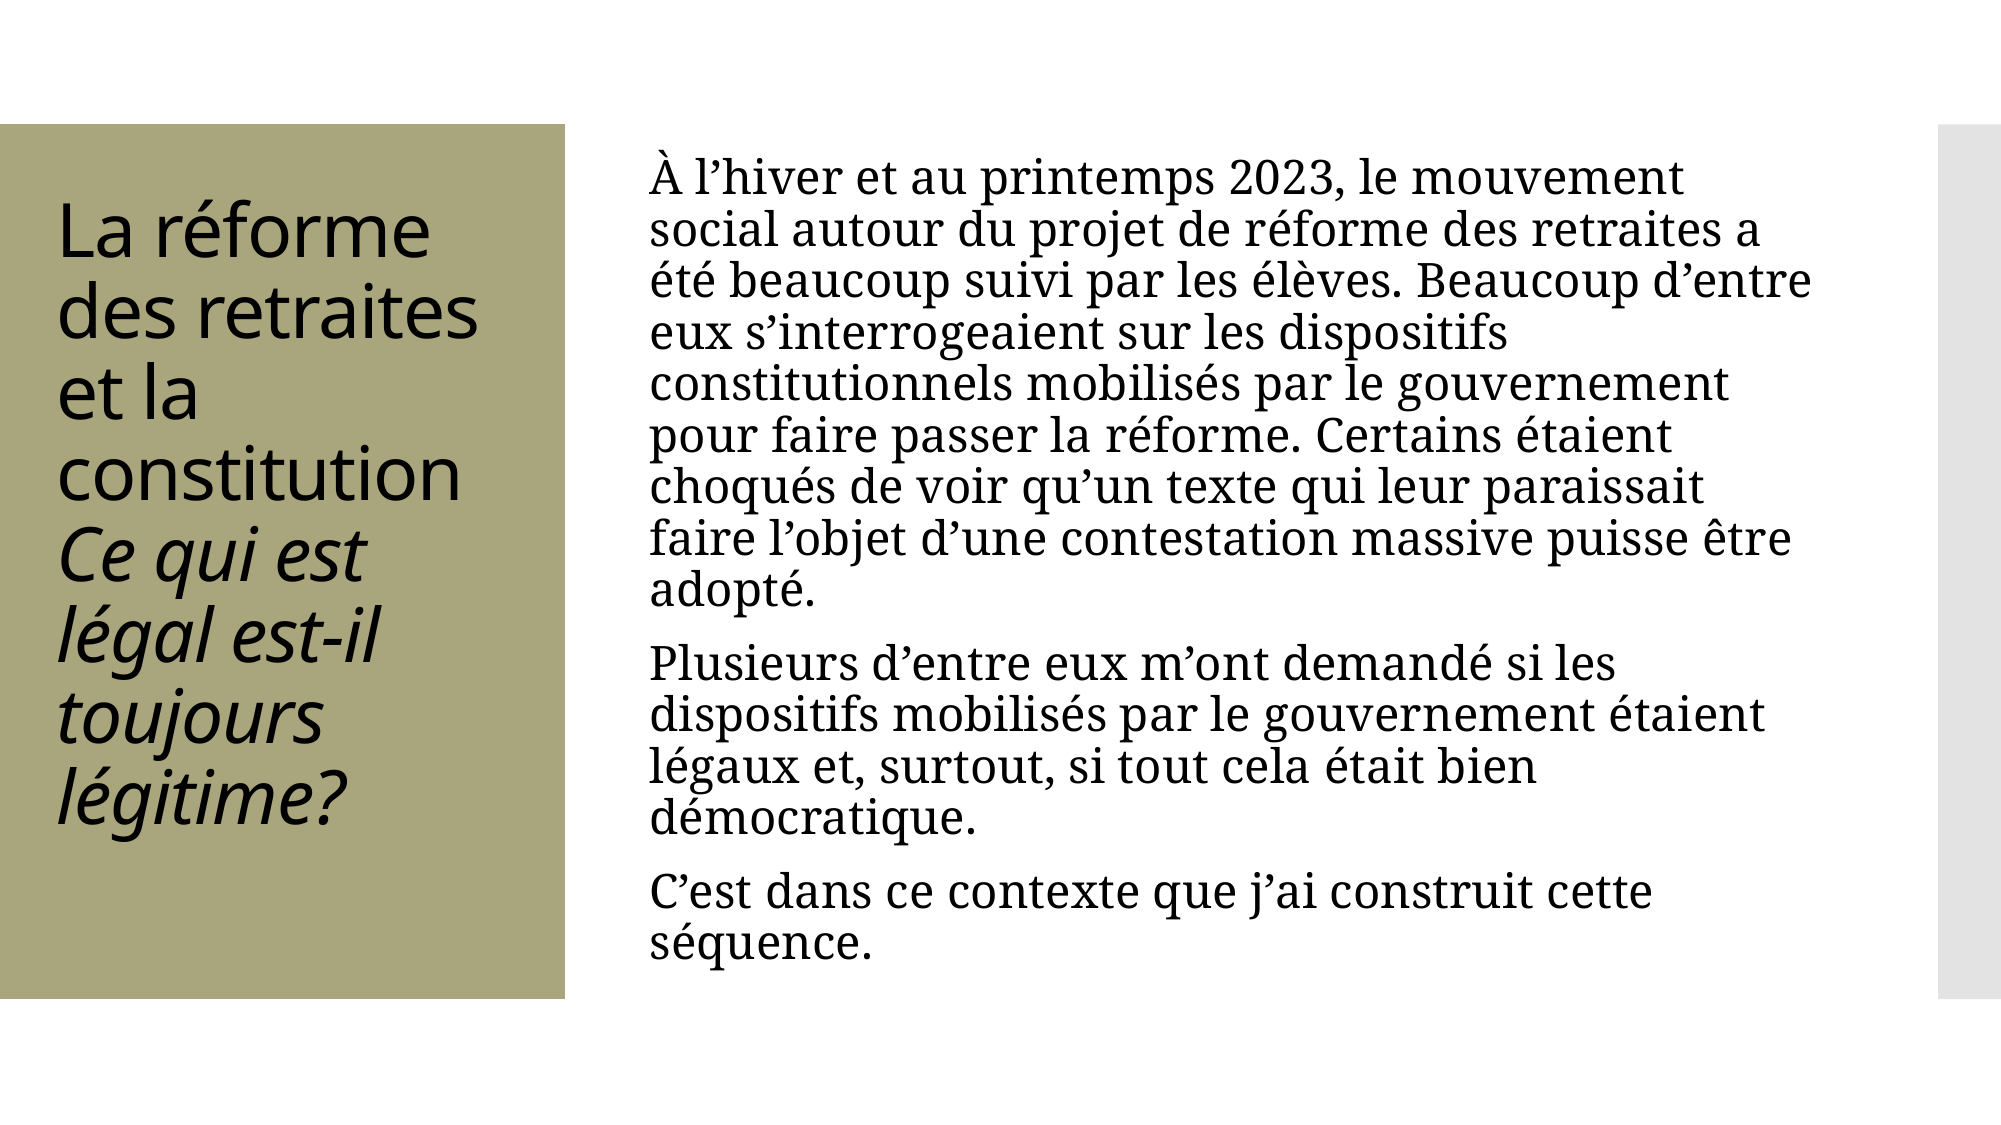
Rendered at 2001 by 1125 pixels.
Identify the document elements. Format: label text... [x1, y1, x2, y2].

list À l’hiver et au printemps 2023, le mouvement social autour du projet de réforme des retraites a été beaucoup suivi par les élèves. Beaucoup d’entre eux s’interrogeaient sur les dispositifs constitutionnels mobilisés par le gouvernement pour faire passer la réforme. Certains étaient choqués de voir qu’un texte qui leur paraissait faire l’objet d’une contestation massive puisse être adopté. Plusieurs d’entre eux m’ont demandé si les dispositifs mobilisés par le gouvernement étaient légaux et, surtout, si tout cela était bien démocratique. C’est dans ce contexte que j’ai construit cette séquence. [634, 141, 1835, 982]
title La réforme des retraites et la constitution Ce qui est légal est-il toujours légitime? [41, 184, 526, 940]
